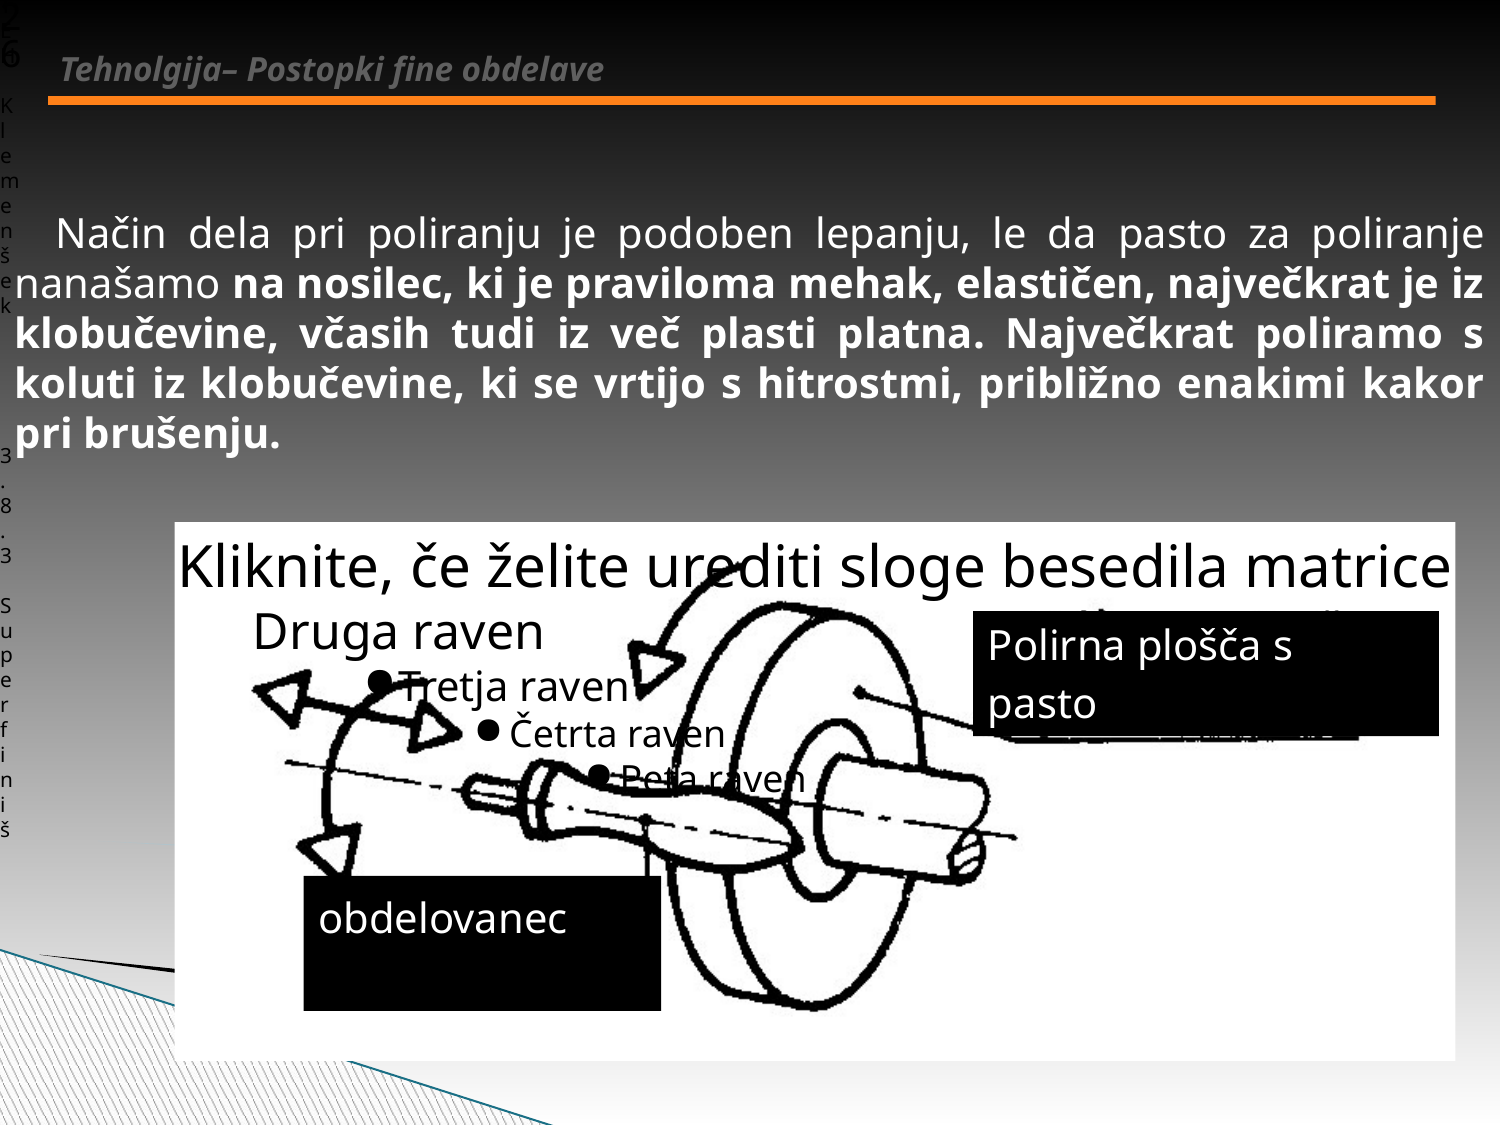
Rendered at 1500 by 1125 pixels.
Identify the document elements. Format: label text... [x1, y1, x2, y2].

text_box Polirna plošča s pastonec [973, 611, 1439, 737]
text_box obdelovanecnec [303, 875, 662, 1011]
text_box Način dela pri poliranju je podoben lepanju, le da pasto za poliranje nanašamo na nosilec, ki je praviloma mehak, elastičen, največkrat je iz klo­bučevine, včasih tudi iz več plasti platna. Največkrat poliramo s koluti iz klobučevine, ki se vrtijo s hitrostmi, približno enakimi kakor pri brušenju. [0, 199, 1500, 465]
picture [0, 522, 1456, 1125]
